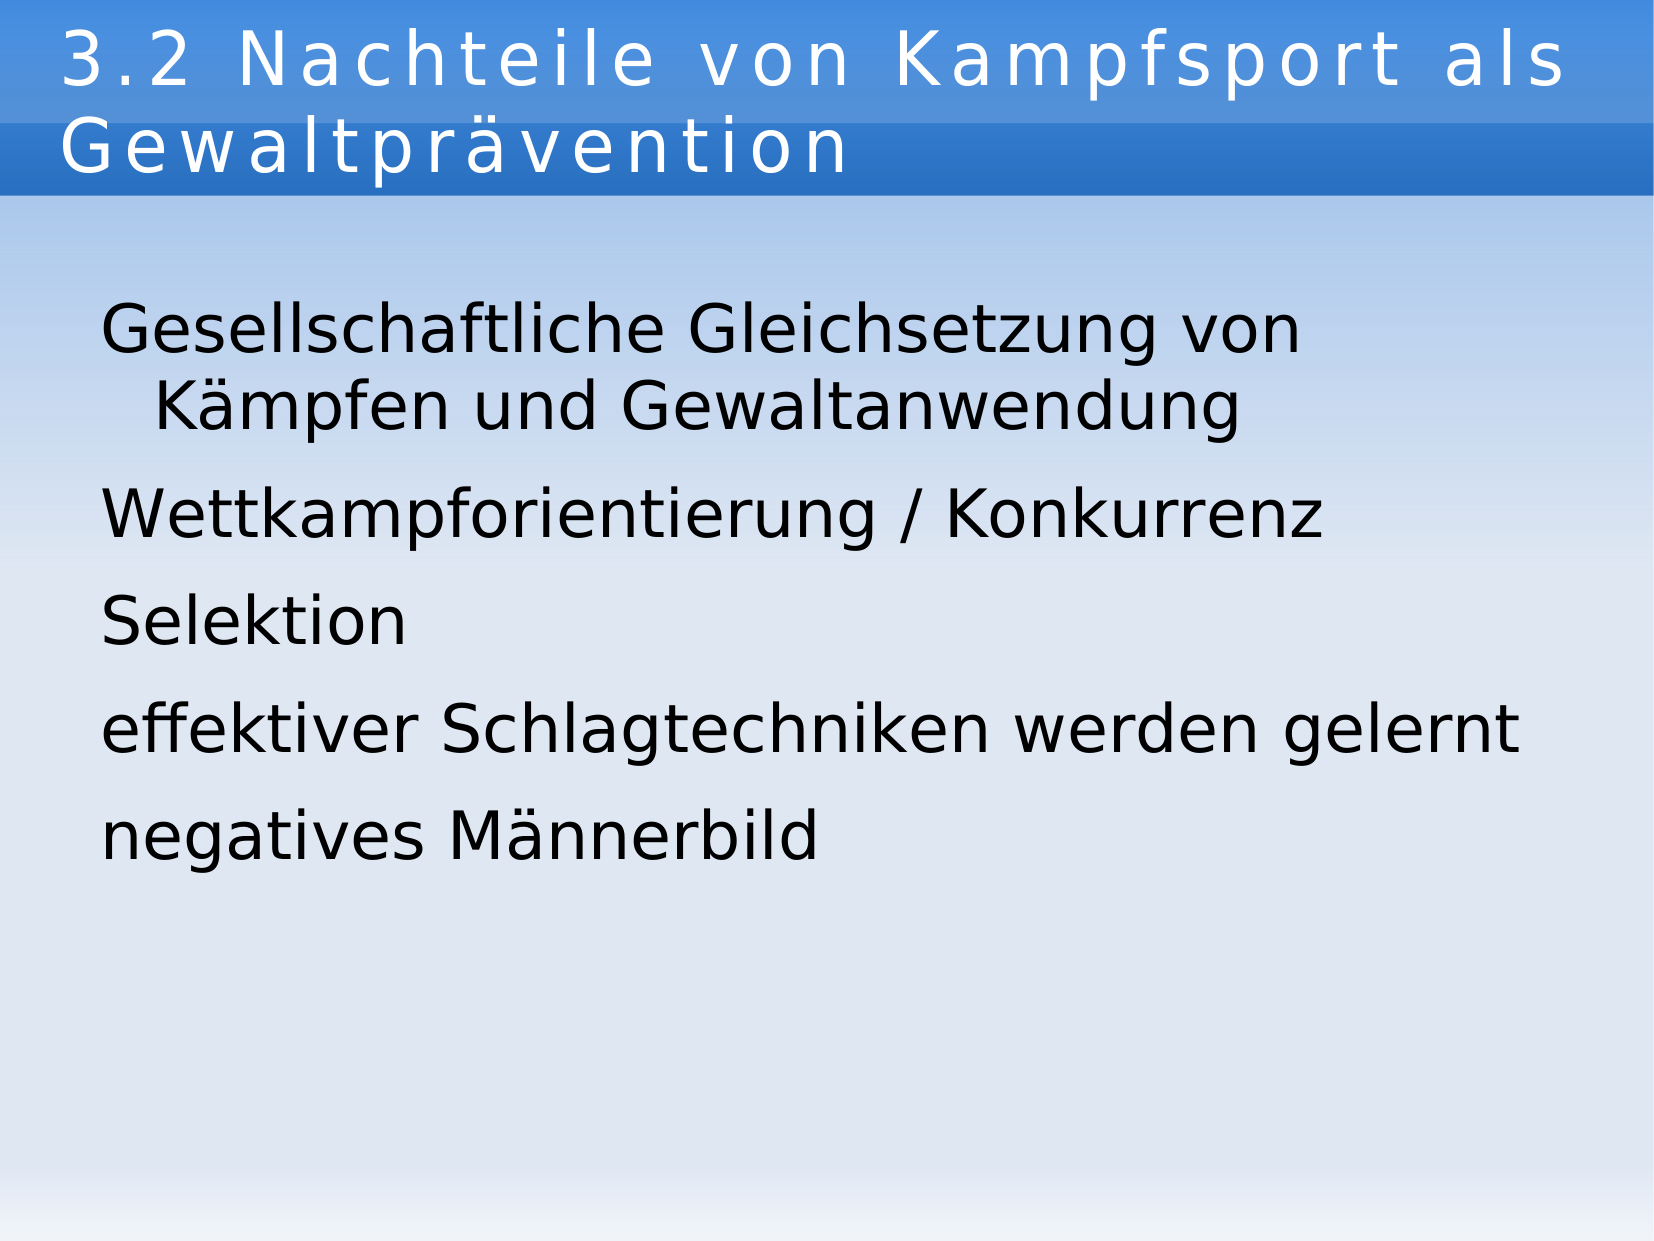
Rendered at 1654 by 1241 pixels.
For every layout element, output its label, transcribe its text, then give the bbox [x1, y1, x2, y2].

picture [0, 0, 1654, 1241]
list Gesellschaftliche Gleichsetzung von Kämpfen und Gewaltanwendung Wettkampforientierung / Konkurrenz Selektion effektiver Schlagtechniken werden gelernt negatives Männerbild [82, 290, 1571, 1109]
title 3.2 Nachteile von Kampfsport als Gewaltprävention [59, 13, 1624, 194]
